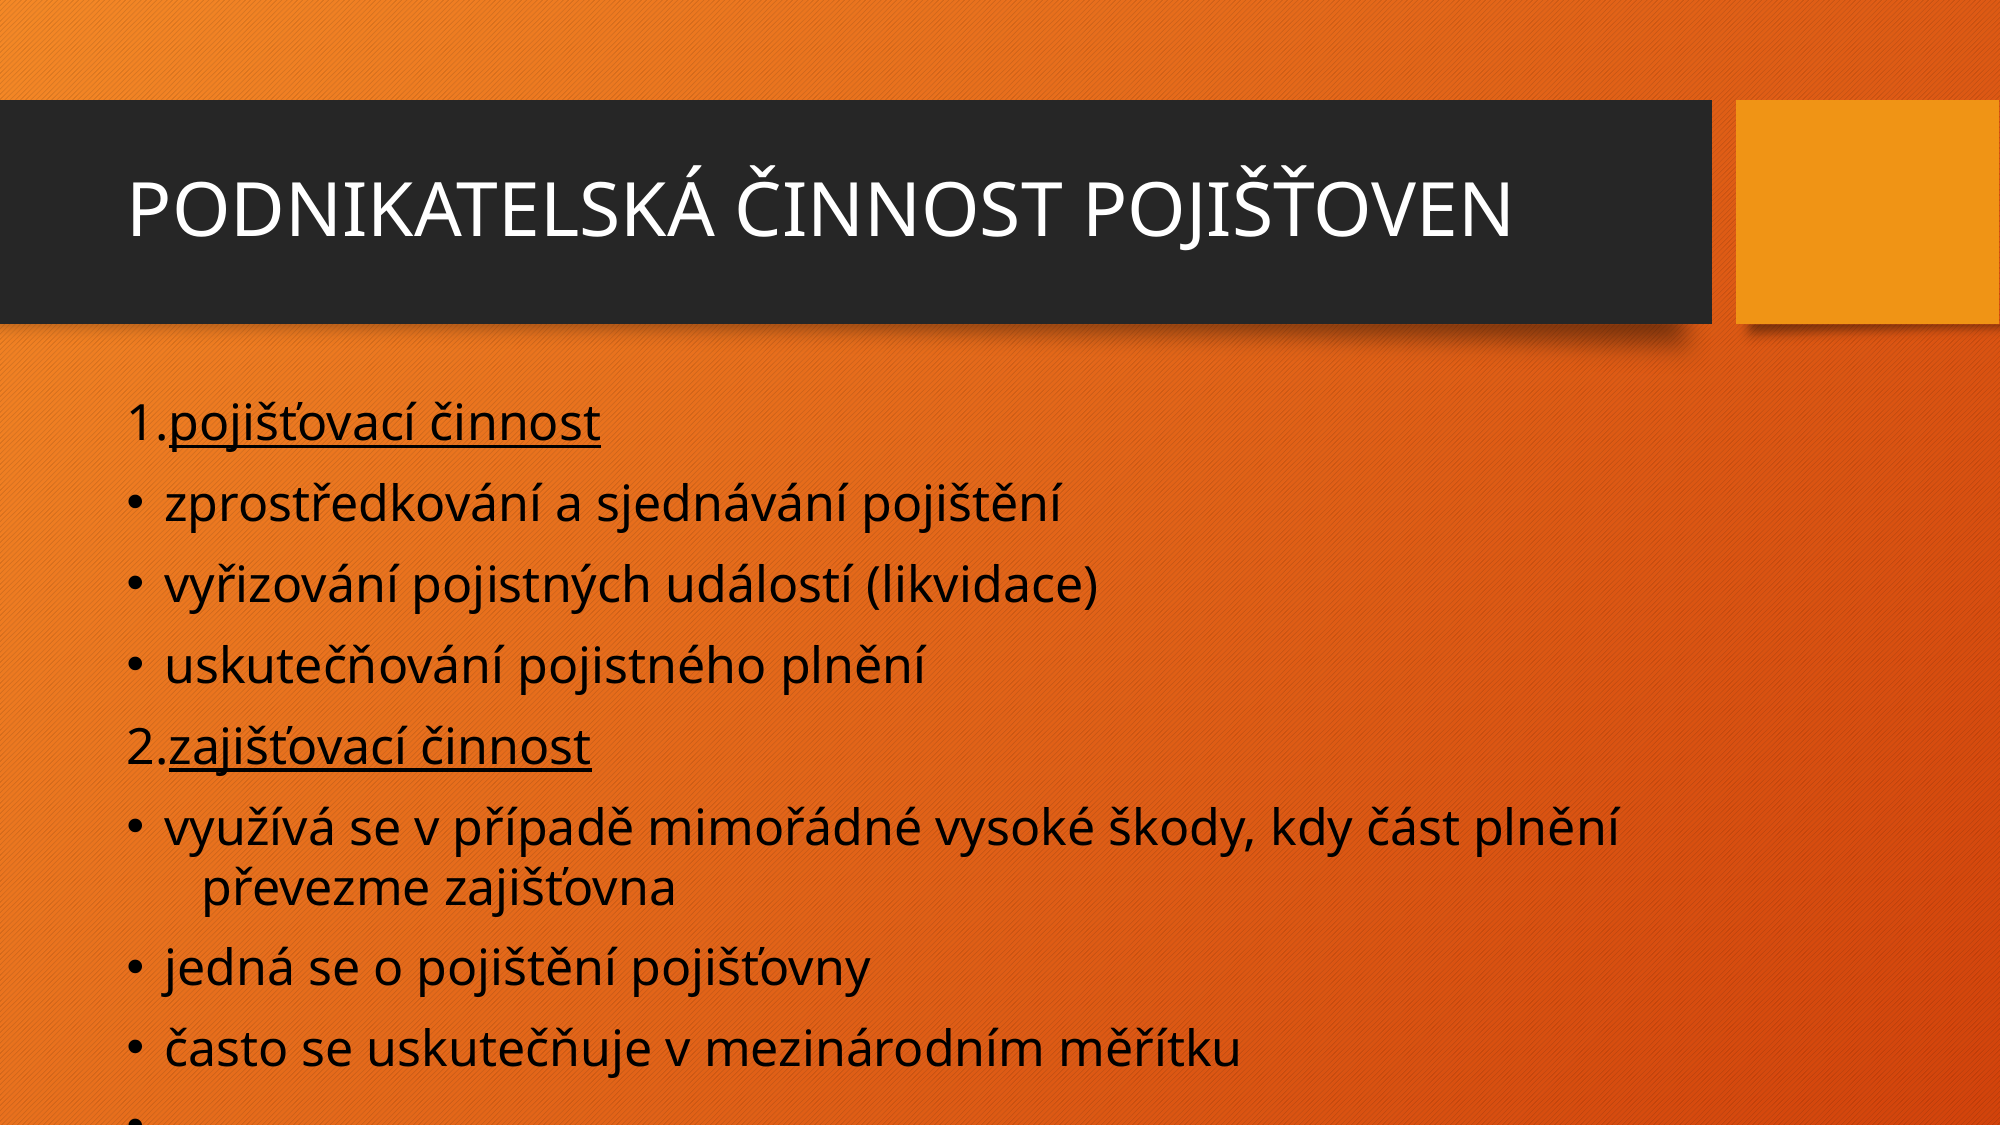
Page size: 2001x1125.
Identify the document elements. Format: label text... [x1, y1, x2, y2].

list pojišťovací činnost zprostředkování a sjednávání pojištění vyřizování pojistných událostí (likvidace) uskutečňování pojistného plnění zajišťovací činnost využívá se v případě mimořádné vysoké škody, kdy část plnění převezme zajišťovna jedná se o pojištění pojišťovny často se uskutečňuje v mezinárodním měřítku [111, 383, 1689, 1100]
title PODNIKATELSKÁ ČINNOST POJIŠŤOVEN [111, 123, 1689, 301]
